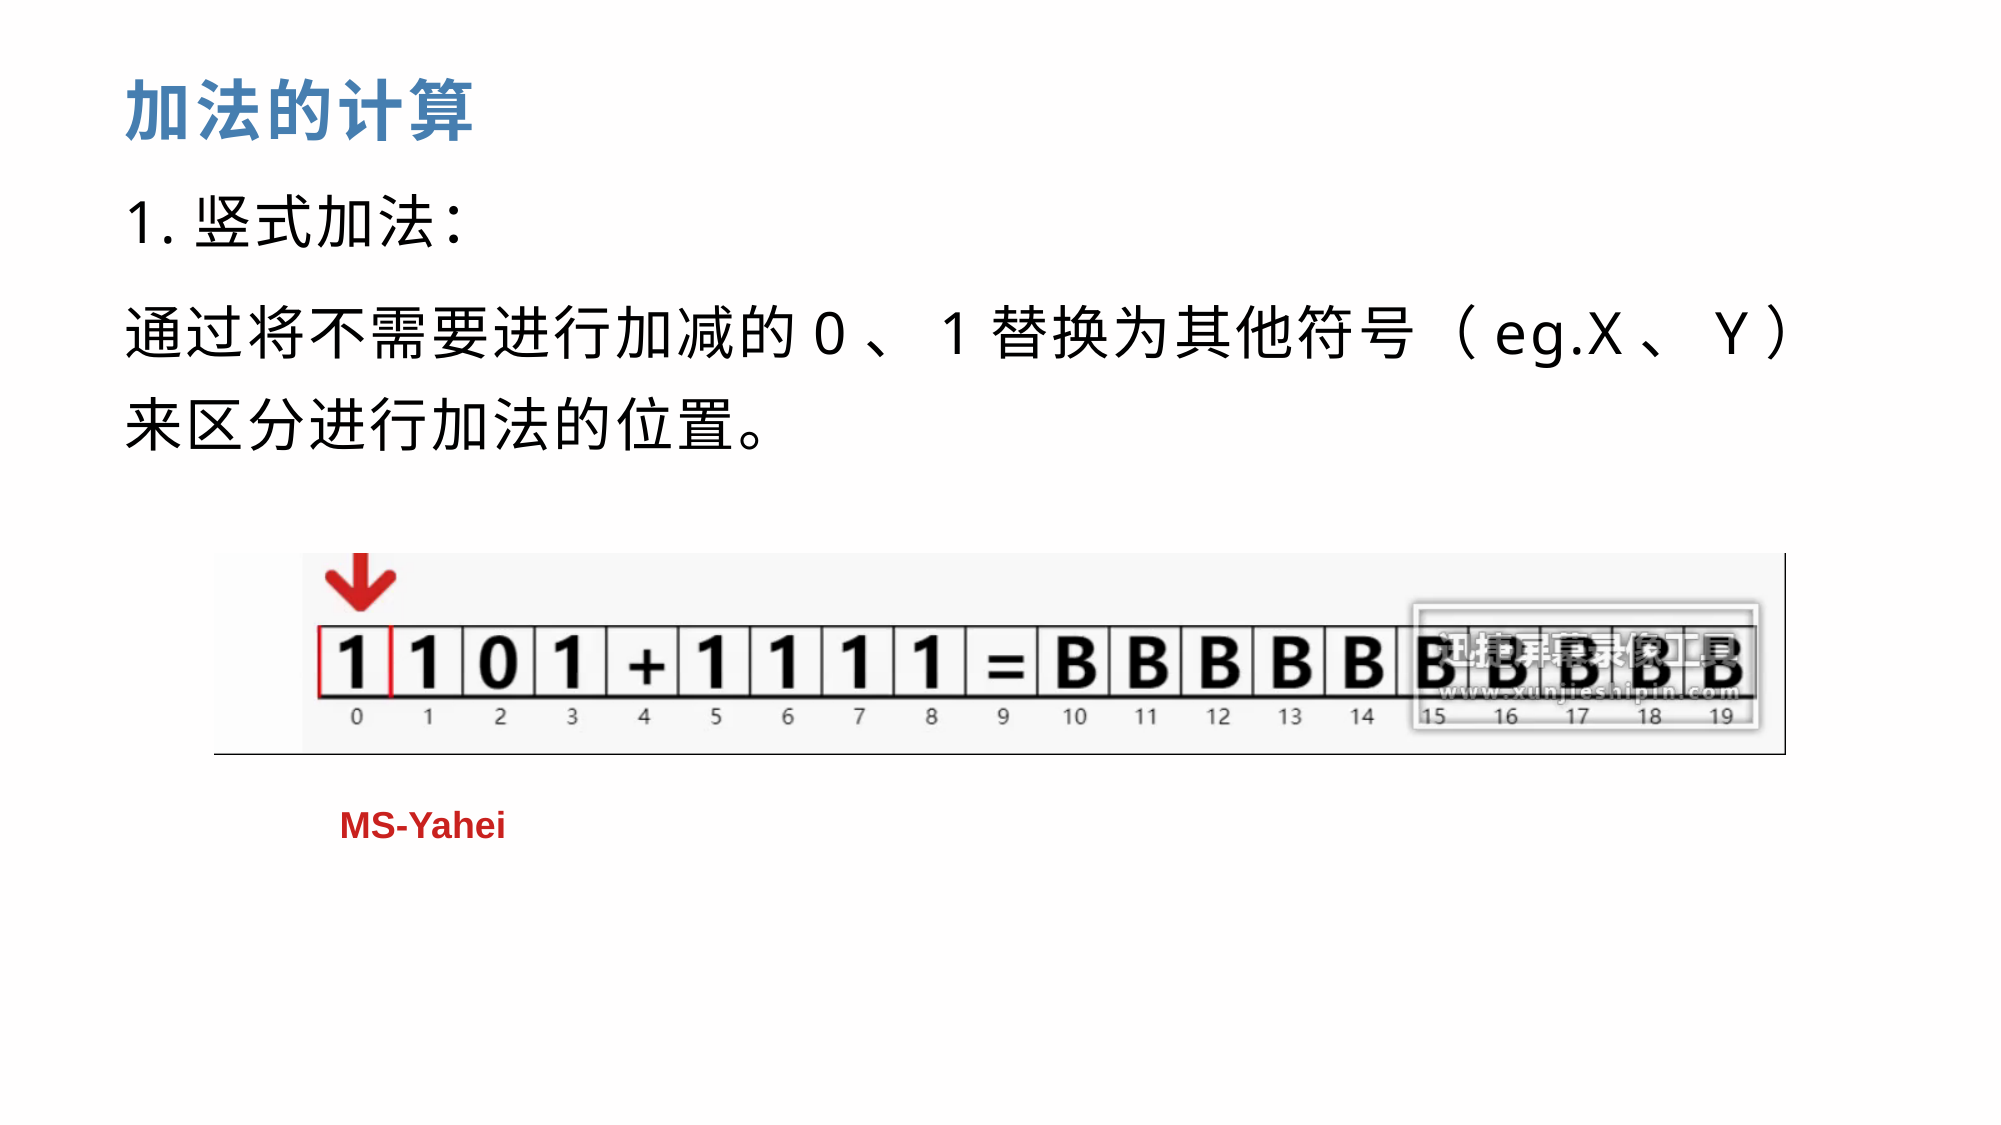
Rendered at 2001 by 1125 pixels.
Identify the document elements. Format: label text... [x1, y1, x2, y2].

text_box MS-Yahei [324, 797, 650, 855]
title 加法的计算 [109, 72, 1891, 146]
list 1.竖式加法： 通过将不需要进行加减的0、1替换为其他符号（eg.X、Y）来区分进行加法的位置。 [109, 156, 1891, 1041]
text_box [213, 552, 1787, 755]
